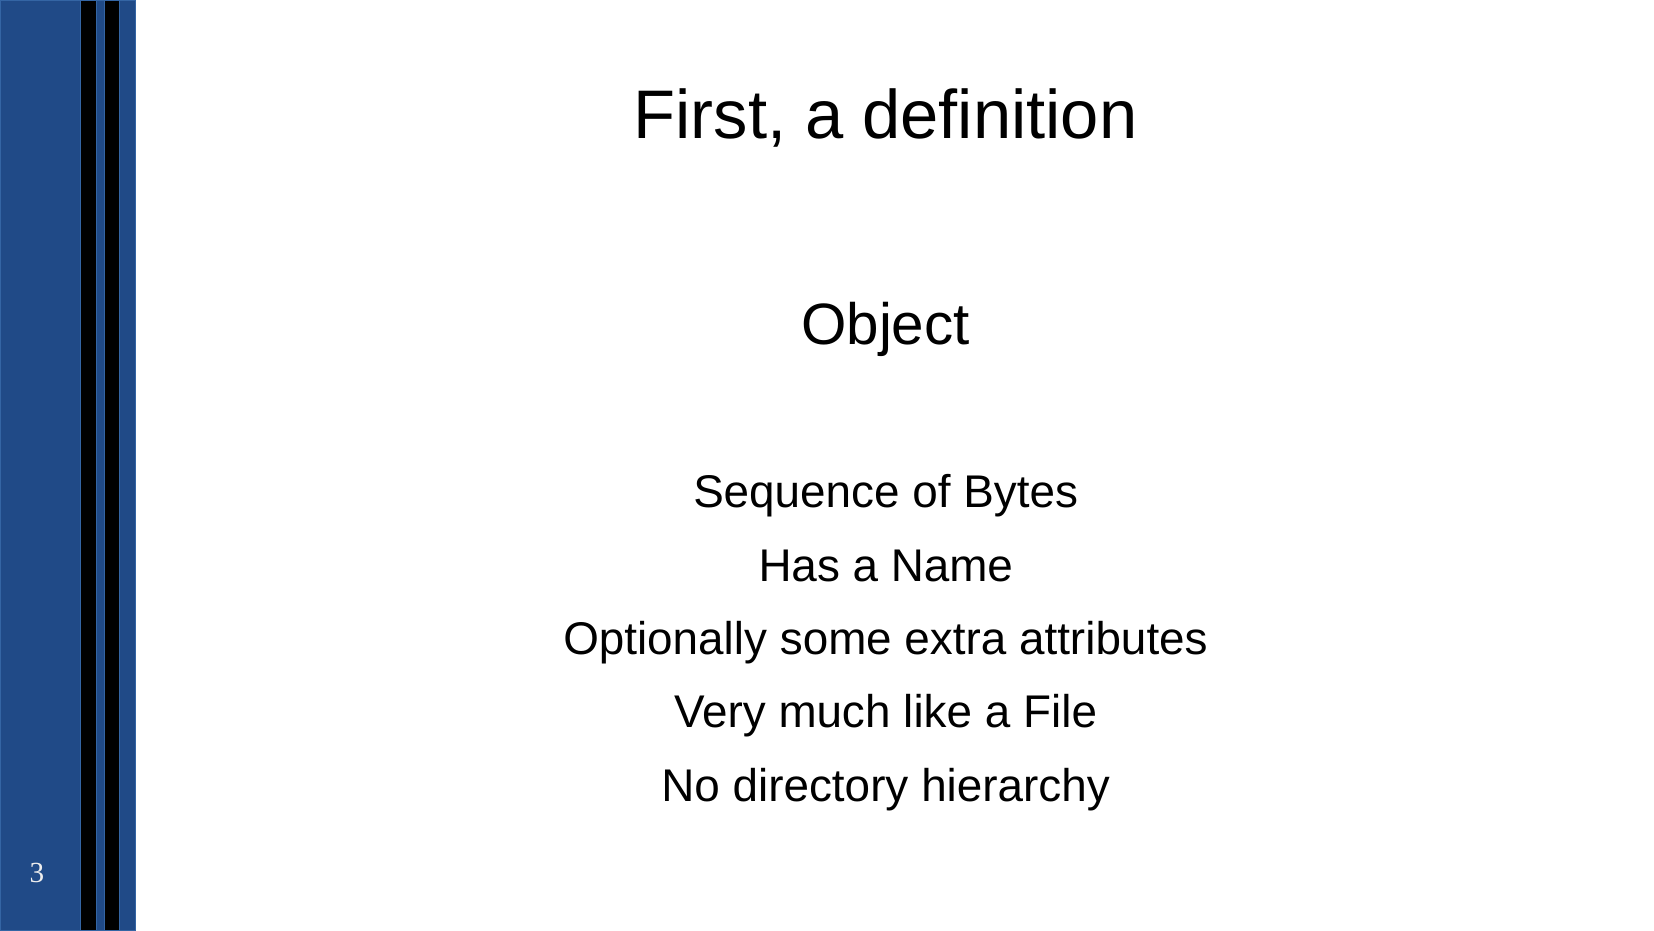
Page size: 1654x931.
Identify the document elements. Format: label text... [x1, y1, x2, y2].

list Object Sequence of Bytes Has a Name Optionally some extra attributes Very much like a File No directory hierarchy [141, 217, 1630, 886]
title First, a definition [141, 37, 1630, 193]
